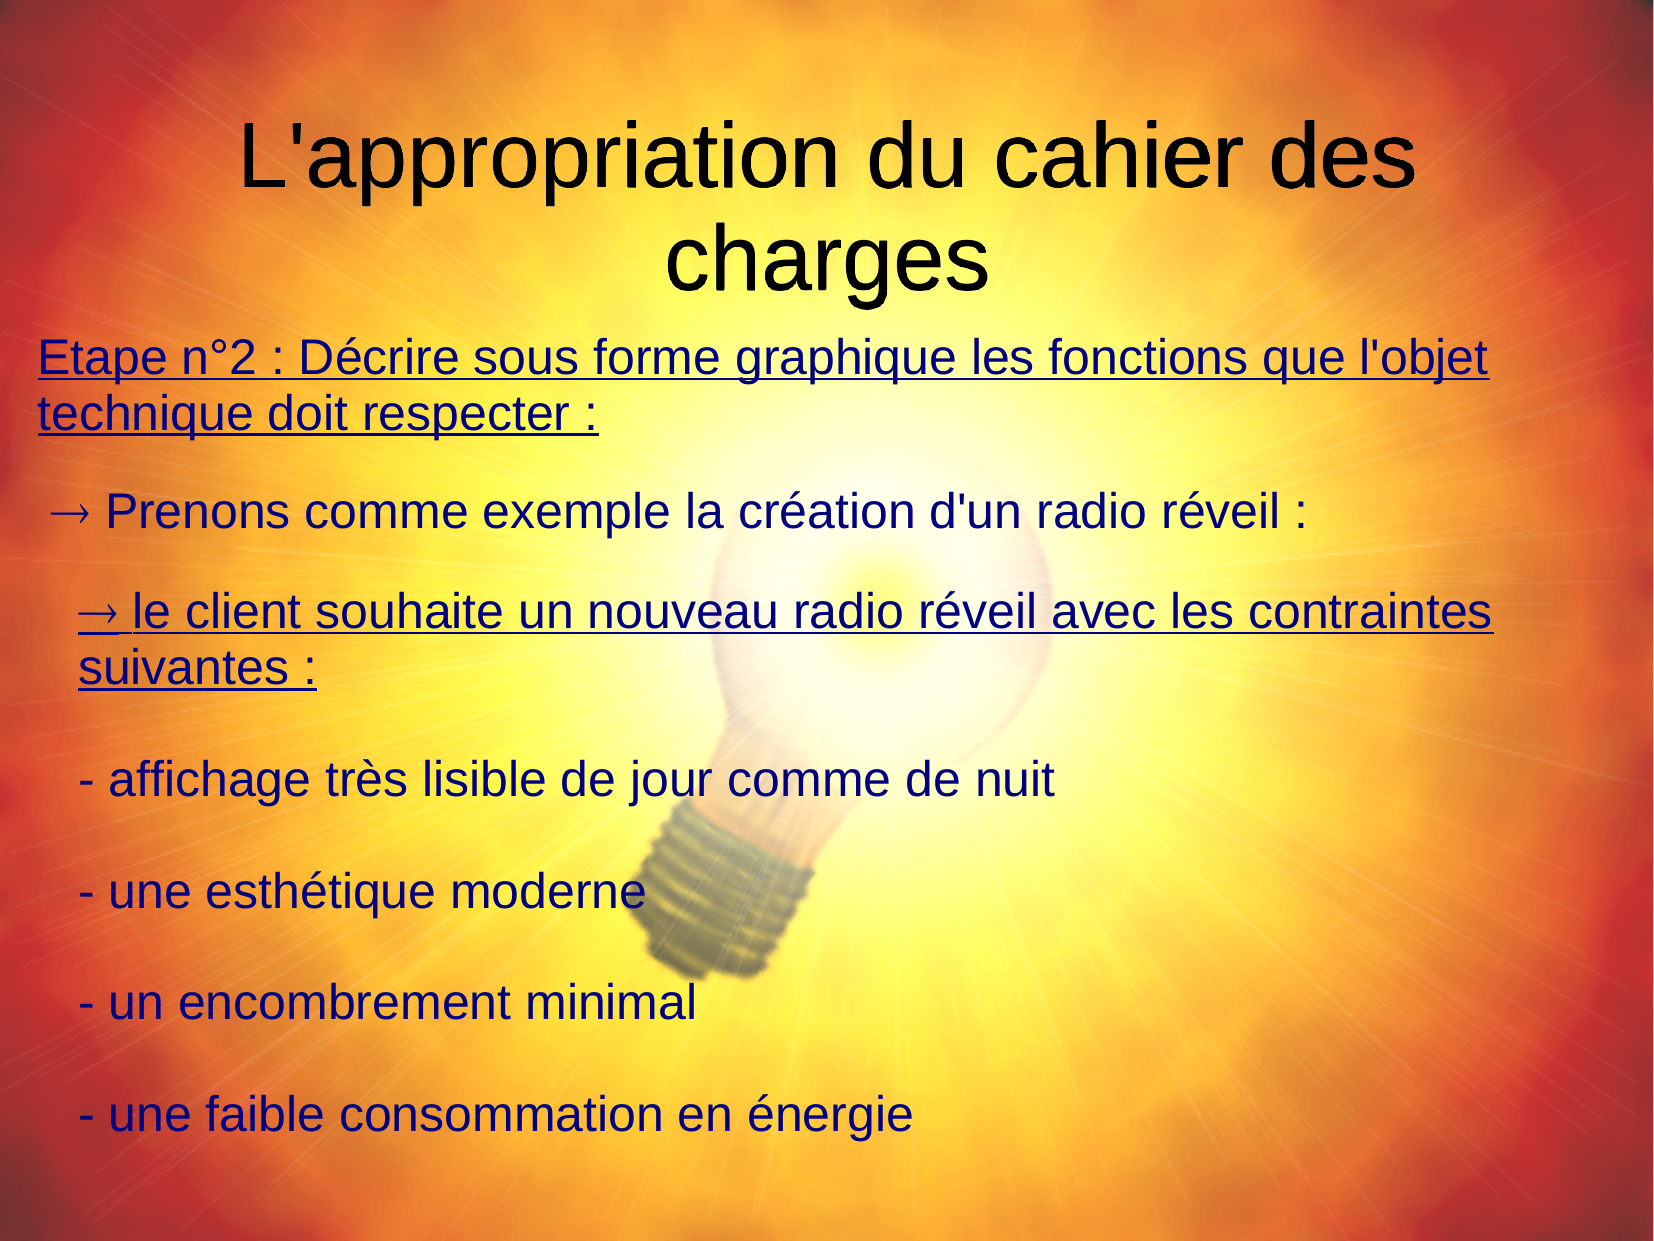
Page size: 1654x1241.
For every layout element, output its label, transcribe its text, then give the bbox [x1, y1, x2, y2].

text_box  le client souhaite un nouveau radio réveil avec les contraintes suivantes : - affichage très lisible de jour comme de nuit - une esthétique moderne - un encombrement minimal - une faible consommation en énergie [78, 581, 1654, 1200]
title L'appropriation du cahier des charges [121, 103, 1534, 311]
text_box Etape n°2 : Décrire sous forme graphique les fonctions que l'objet technique doit respecter : [37, 329, 1654, 442]
text_box  Prenons comme exemple la création d'un radio réveil : [50, 481, 1654, 543]
text_box Donnons un nom à la fonction ... [0, 0, 1654, 1241]
